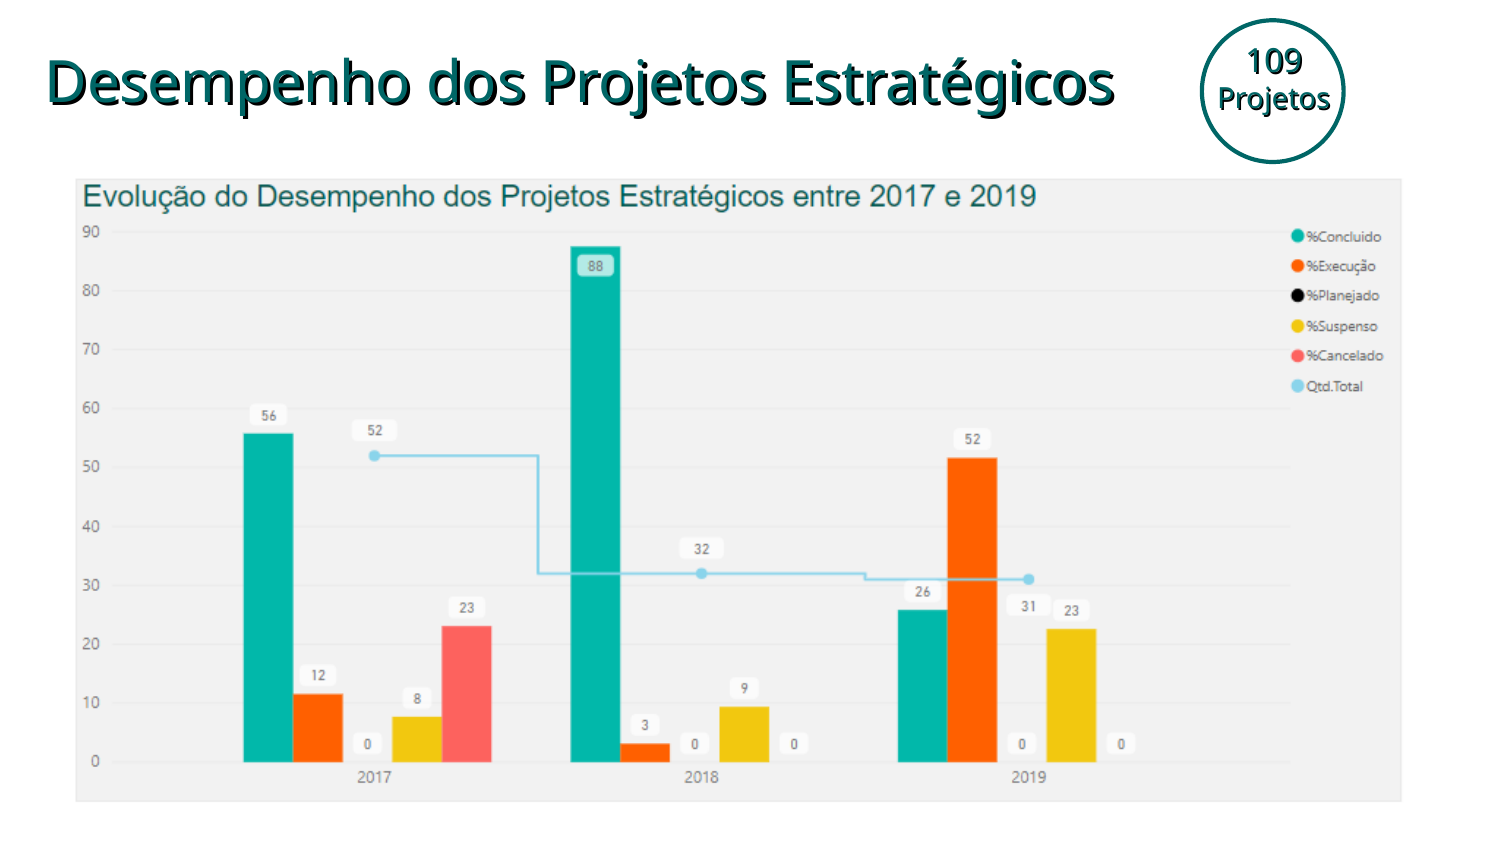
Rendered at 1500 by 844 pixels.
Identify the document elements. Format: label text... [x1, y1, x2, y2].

title Desempenho dos Projetos Estratégicos [29, 20, 1262, 139]
text_box [1209, 123, 1337, 162]
text_box [1233, 20, 1312, 32]
text_box 109 Projetos [1198, 32, 1349, 123]
picture [67, 173, 1412, 808]
